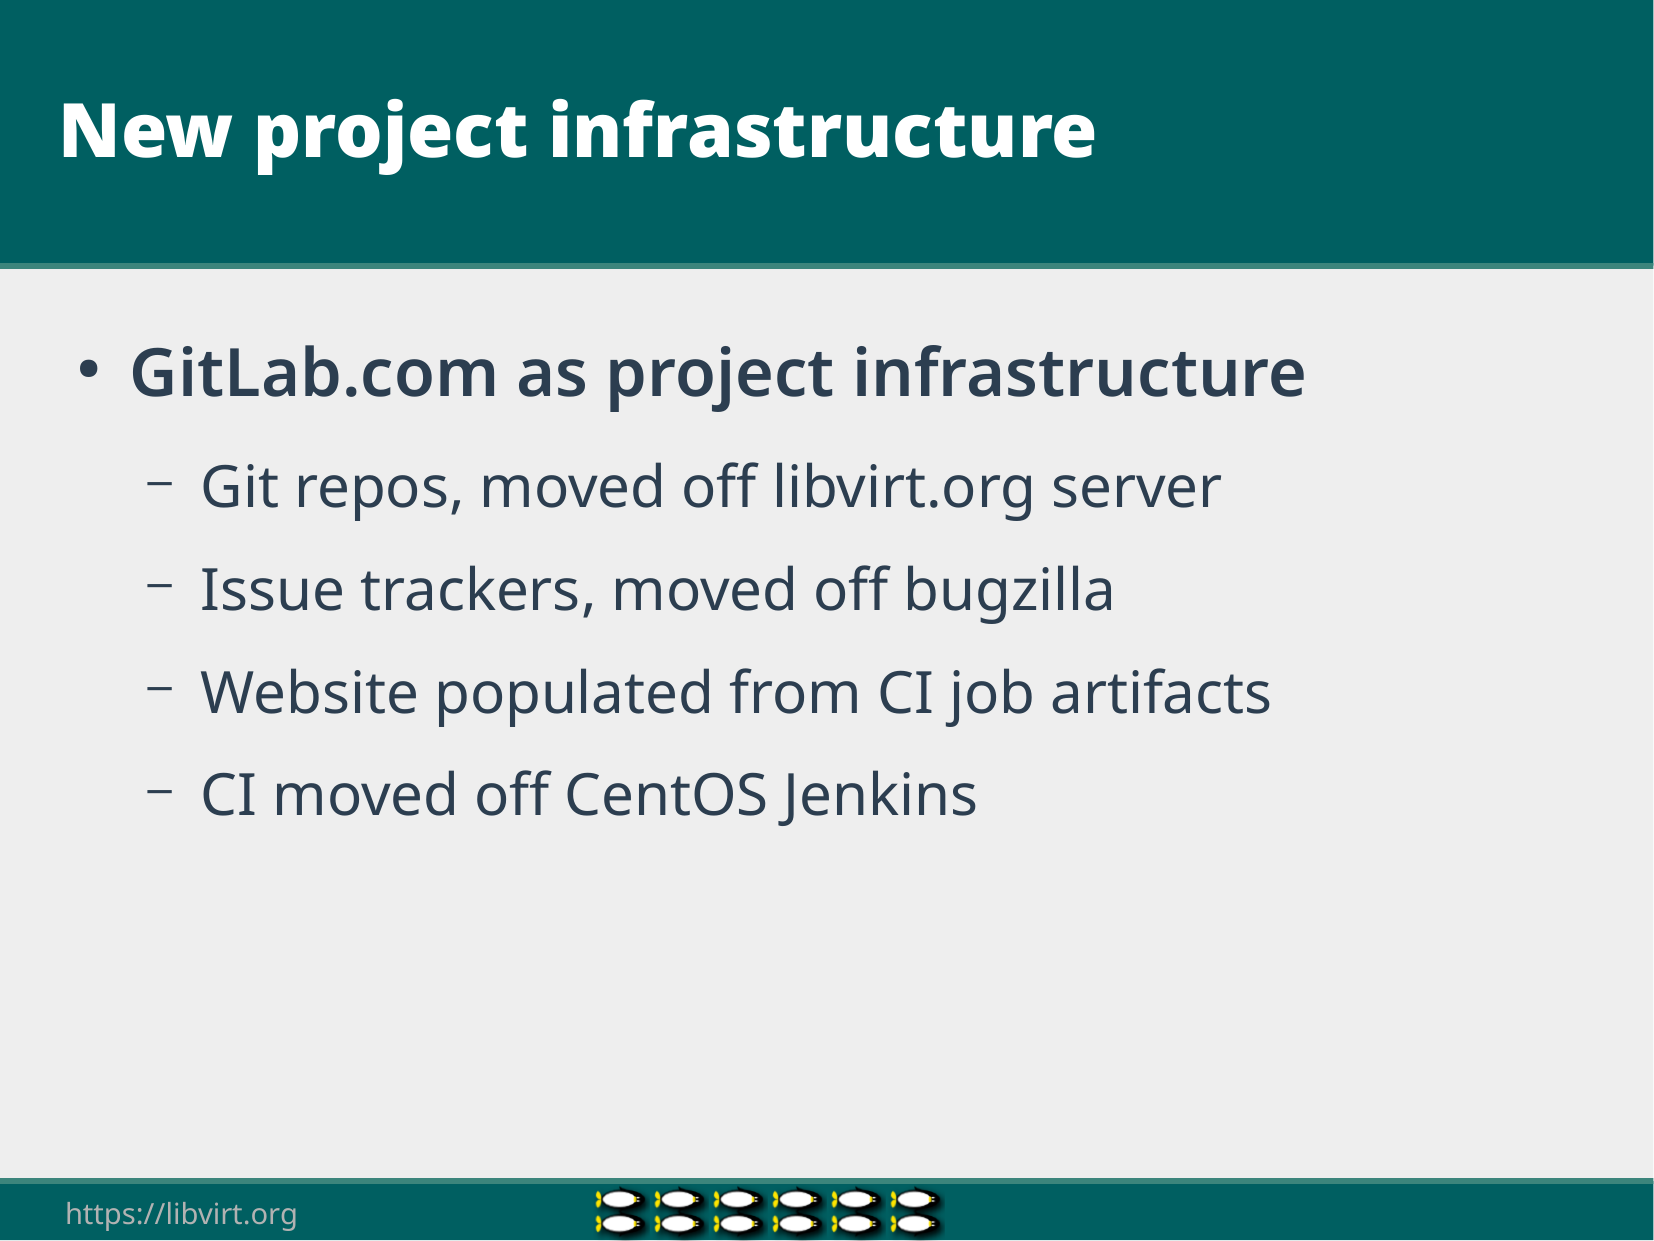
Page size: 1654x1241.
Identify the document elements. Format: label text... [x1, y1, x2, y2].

text_box [590, 1181, 945, 1241]
list GitLab.com as project infrastructure Git repos, moved off libvirt.org server Issue trackers, moved off bugzilla Website populated from CI job artifacts CI moved off CentOS Jenkins [59, 324, 1595, 1152]
title New project infrastructure [59, 49, 1595, 207]
